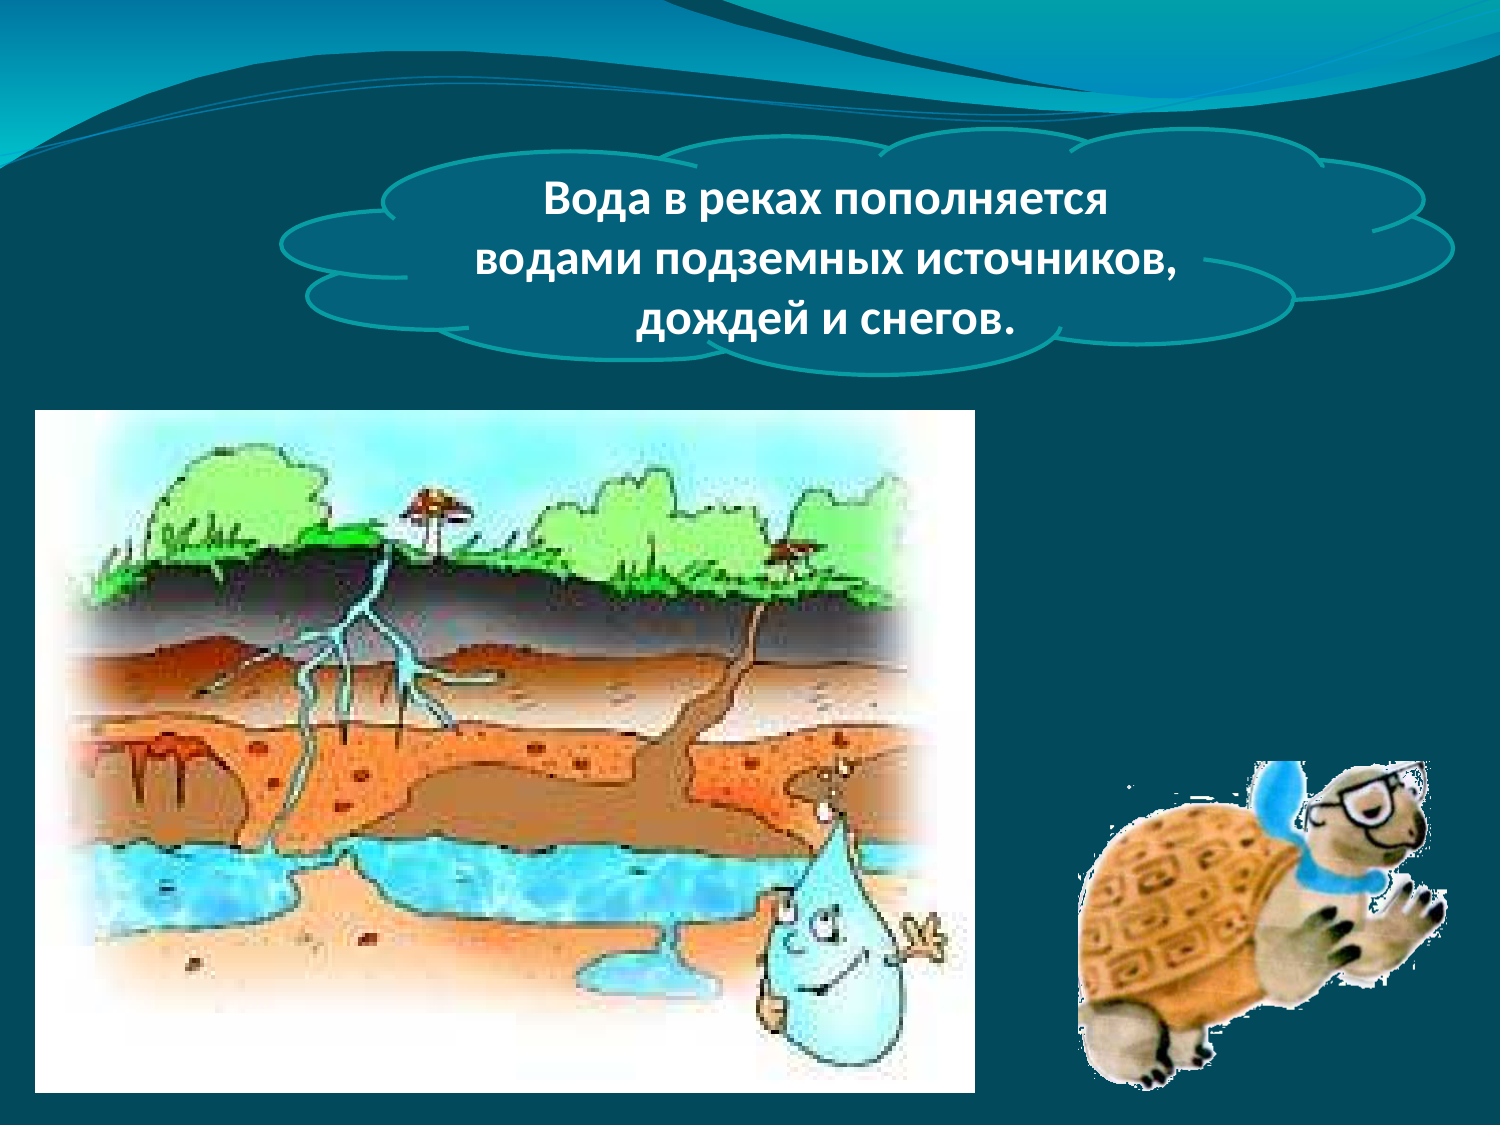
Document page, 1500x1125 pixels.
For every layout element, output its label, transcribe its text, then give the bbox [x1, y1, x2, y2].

picture [1313, 153, 1339, 161]
picture [1079, 762, 1447, 1090]
picture [554, 358, 699, 362]
picture [830, 373, 938, 377]
picture [36, 411, 974, 1092]
picture [385, 186, 392, 193]
text_box Вода в реках пополняется водами подземных источников, дождей и снегов. [281, 128, 1454, 376]
picture [1293, 300, 1309, 304]
picture [965, 127, 1043, 131]
